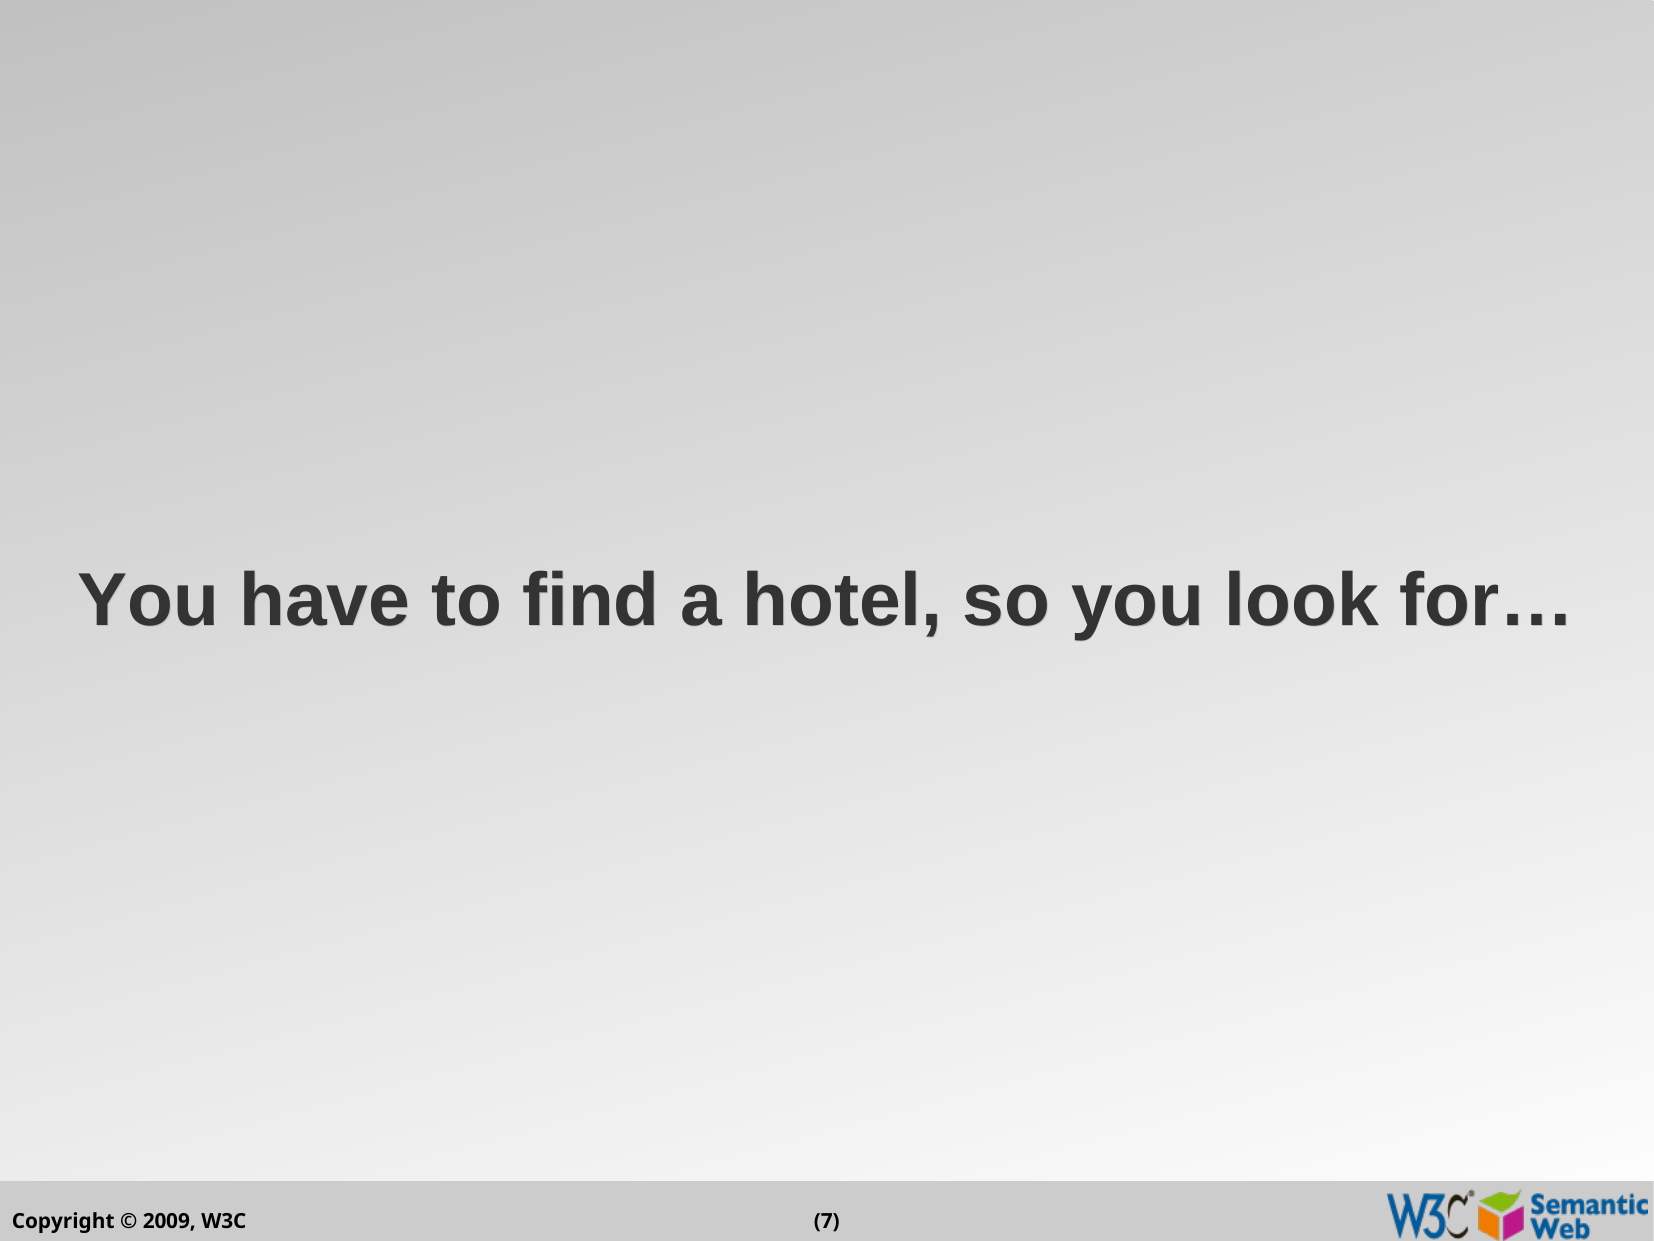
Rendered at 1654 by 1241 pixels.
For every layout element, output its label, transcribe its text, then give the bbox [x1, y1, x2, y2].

picture [1387, 1187, 1648, 1241]
title You have to find a hotel, so you look for… [59, 546, 1595, 650]
